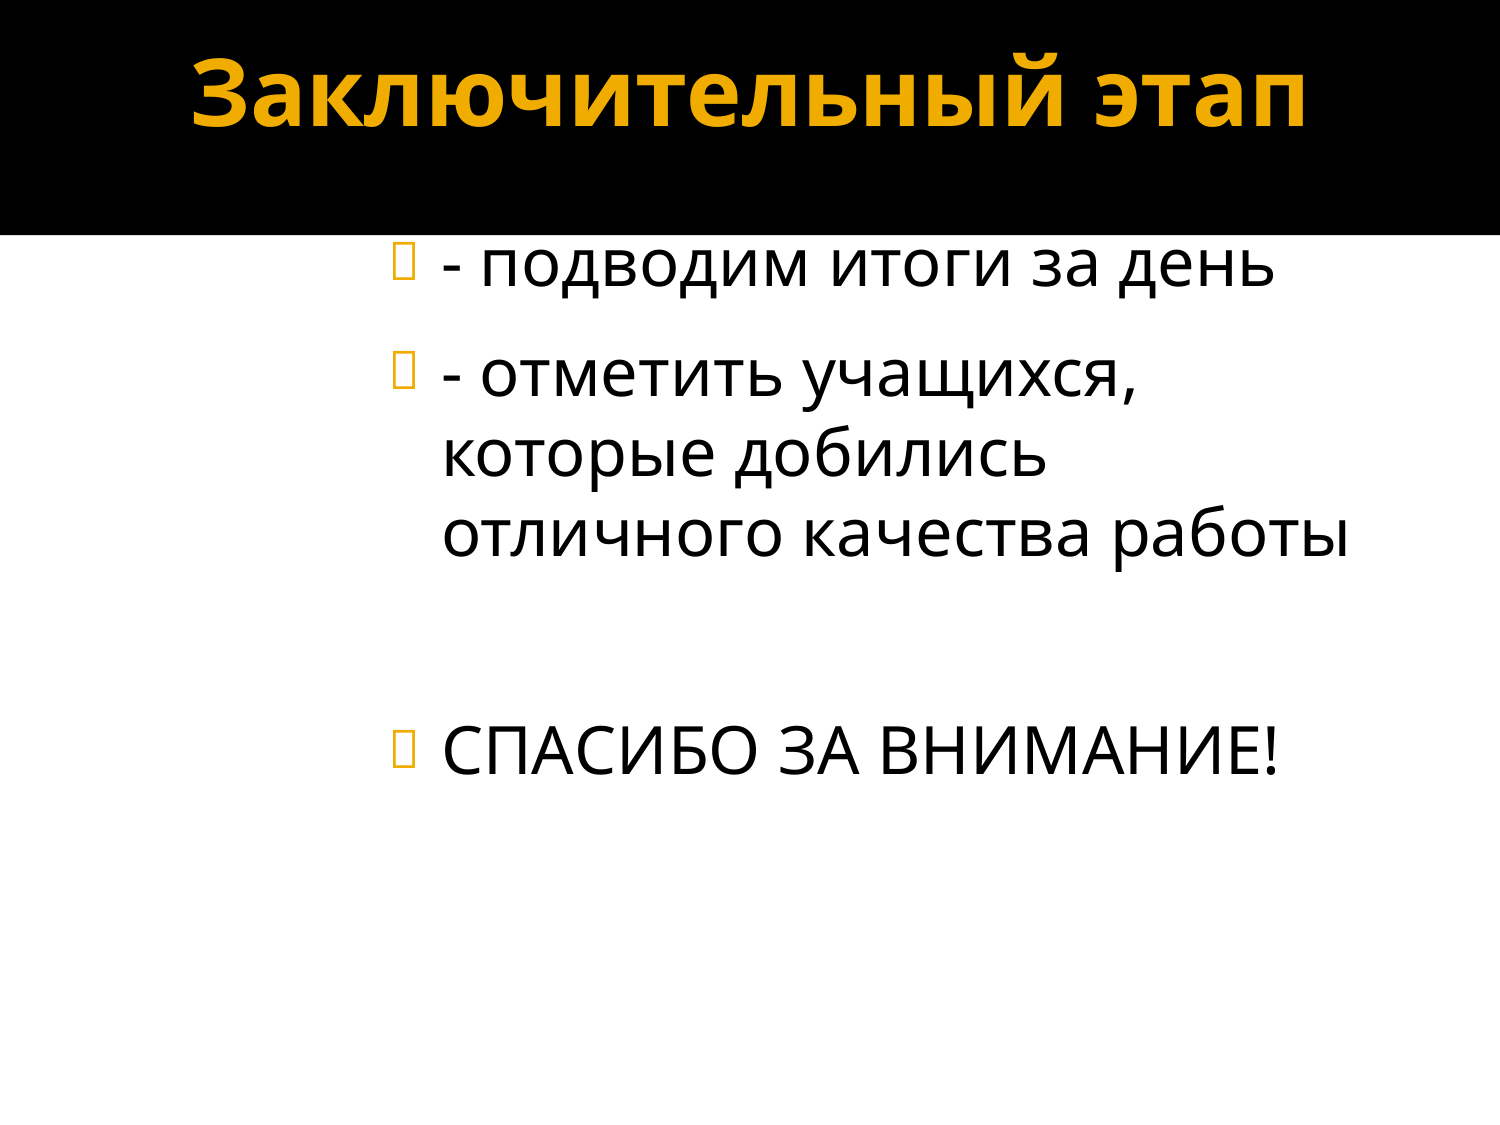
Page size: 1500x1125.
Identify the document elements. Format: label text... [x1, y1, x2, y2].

list - подводим итоги за день - отметить учащихся, которые добились отличного качества работы СПАСИБО ЗА ВНИМАНИЕ! [354, 212, 1406, 638]
title Заключительный этап [75, 25, 1425, 231]
